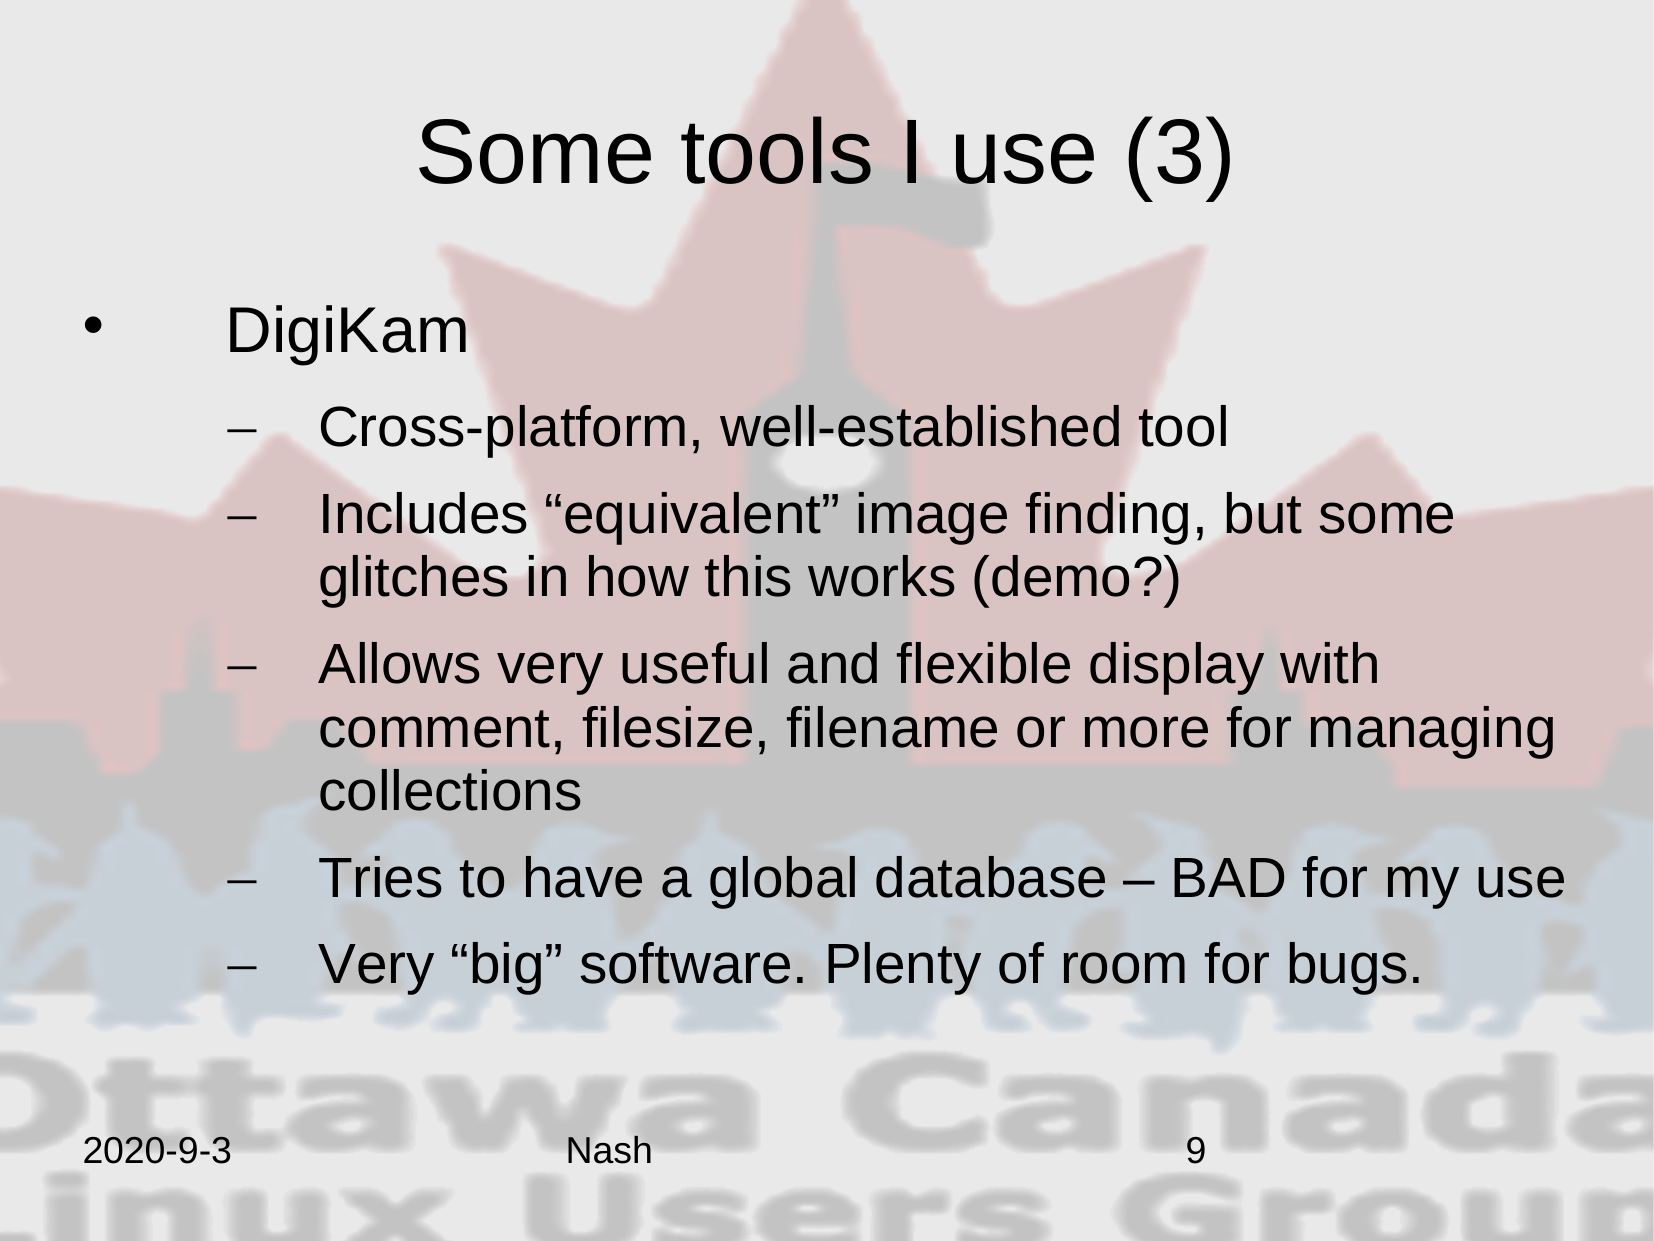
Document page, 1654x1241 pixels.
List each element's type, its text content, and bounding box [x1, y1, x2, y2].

picture [0, 0, 1654, 1241]
title Some tools I use (3) [82, 49, 1571, 257]
list DigiKam Cross-platform, well-established tool Includes “equivalent” image finding, but some glitches in how this works (demo?) Allows very useful and flexible display with comment, filesize, filename or more for managing collections Tries to have a global database – BAD for my use Very “big” software. Plenty of room for bugs. [82, 290, 1571, 1010]
